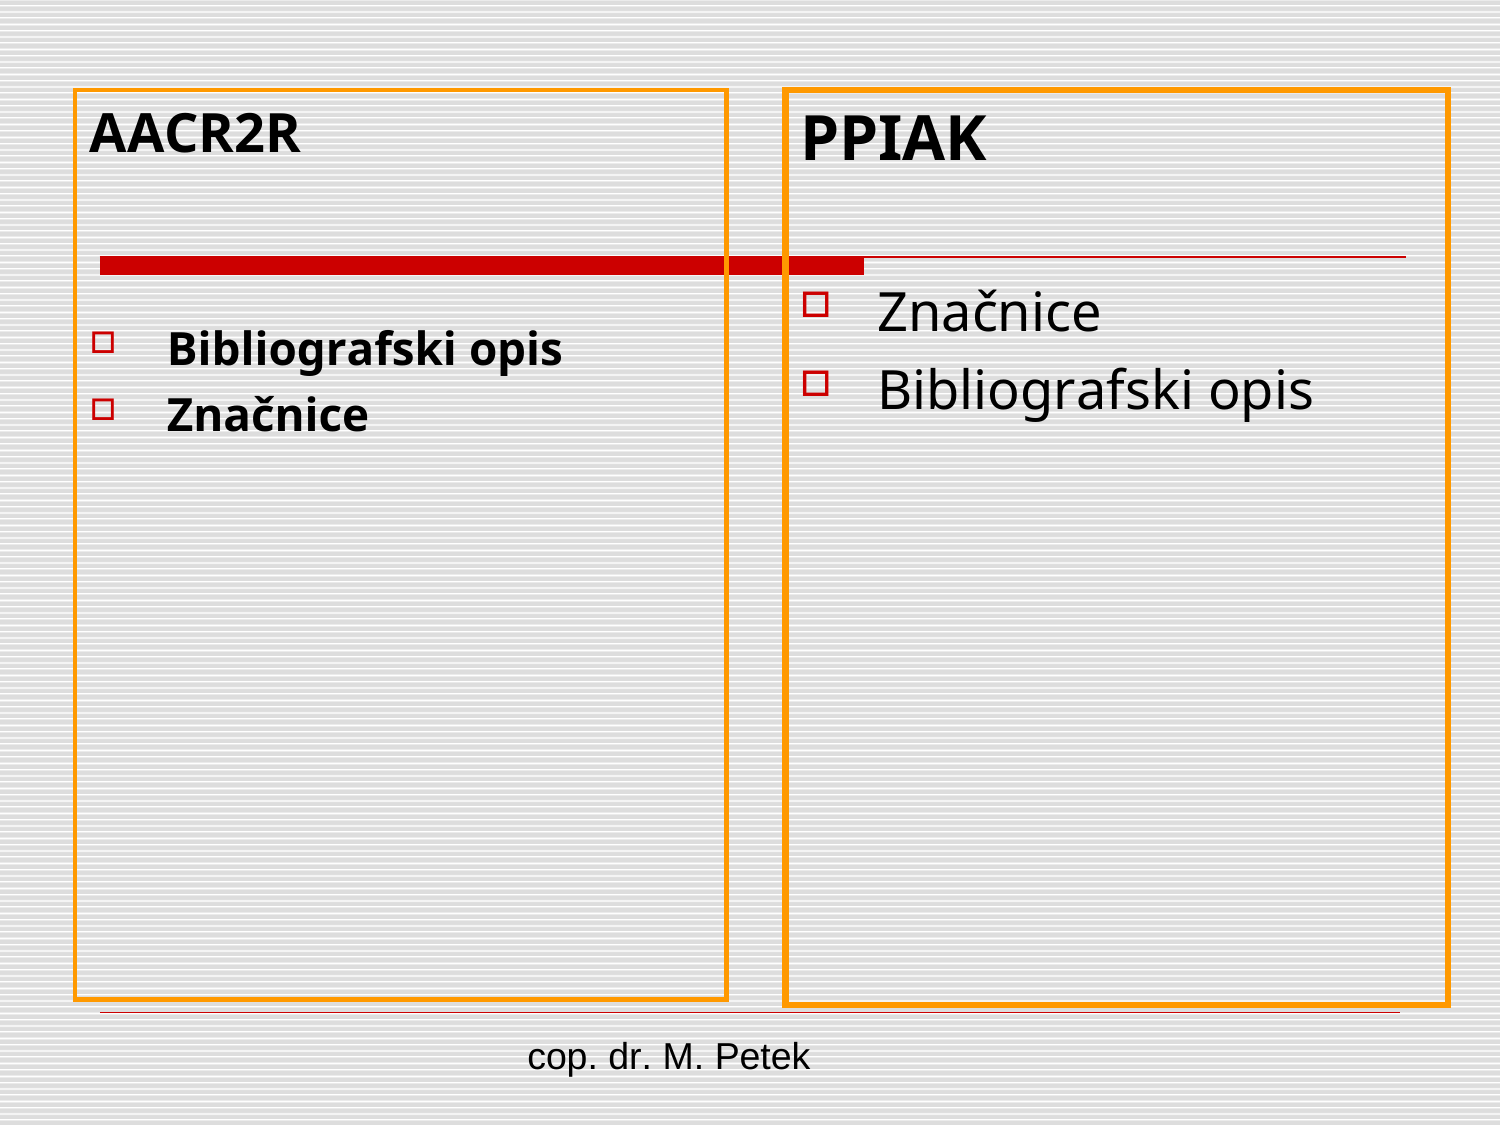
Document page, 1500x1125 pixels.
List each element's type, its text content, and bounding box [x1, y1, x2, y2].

list AACR2R Bibliografski opis Značnice [74, 90, 727, 1000]
list PPIAK Značnice Bibliografski opis [785, 90, 1448, 1005]
picture [0, 0, 1500, 1125]
